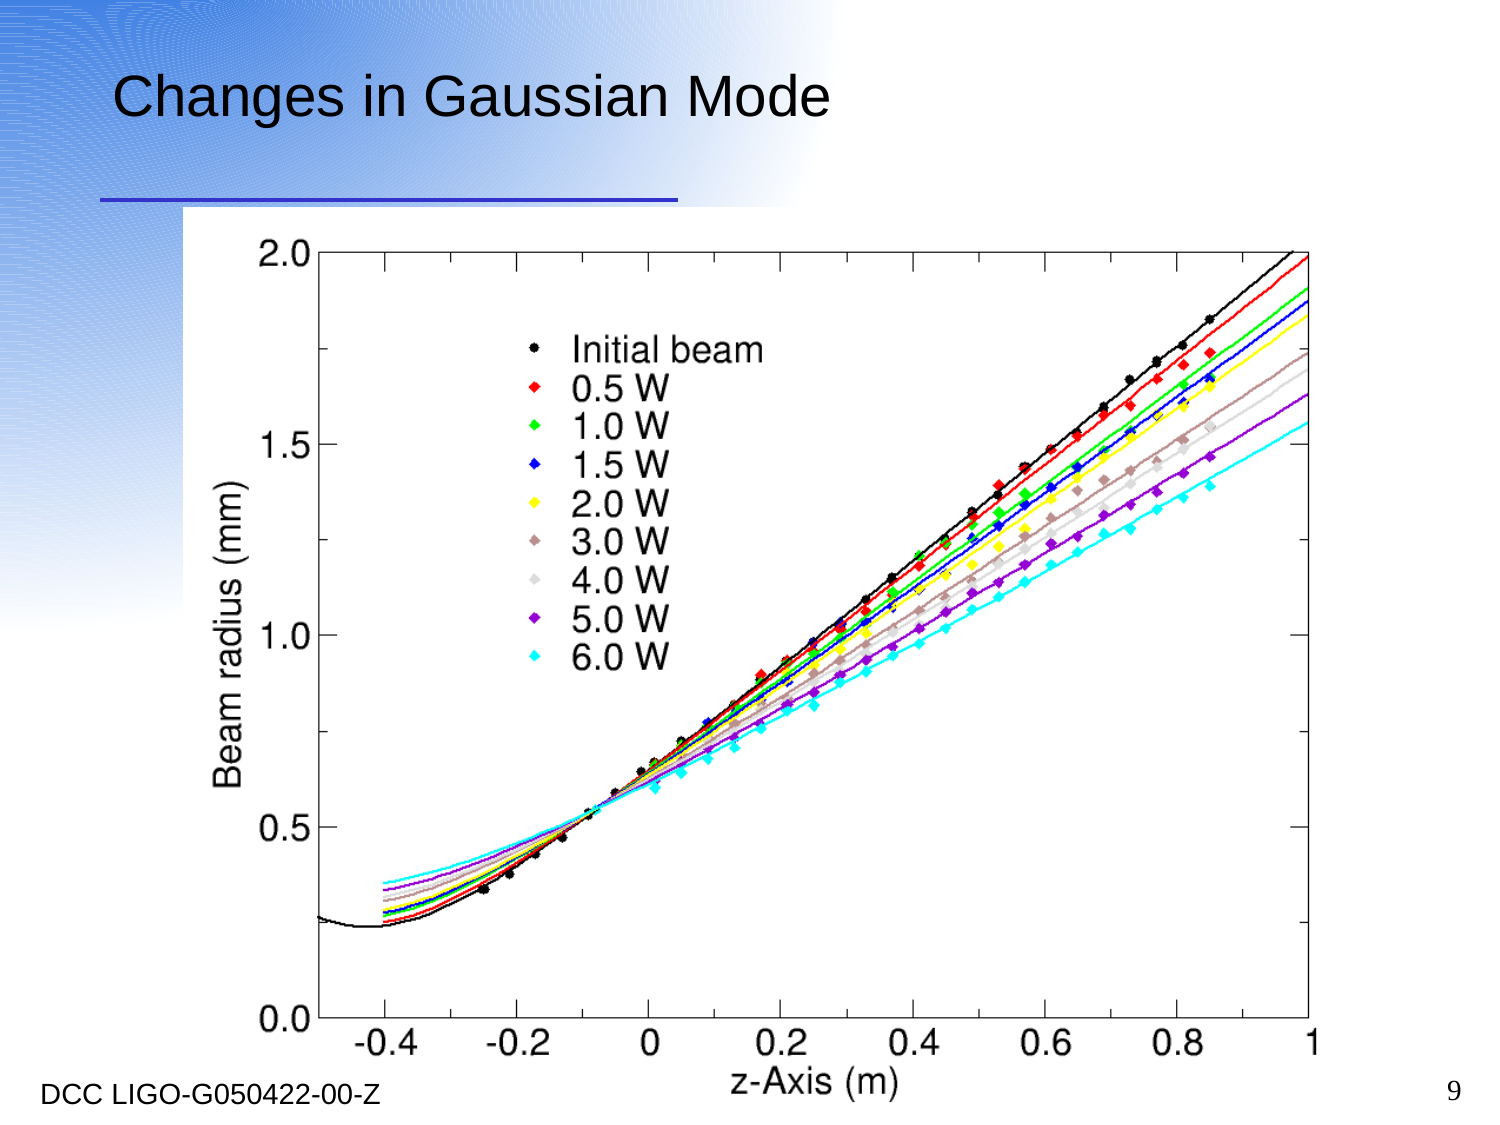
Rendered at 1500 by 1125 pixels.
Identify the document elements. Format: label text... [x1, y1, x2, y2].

title Changes in Gaussian Mode [112, 24, 1388, 163]
picture [183, 207, 1348, 1109]
text_box DCC LIGO-G050422-00-Z [40, 1075, 382, 1109]
